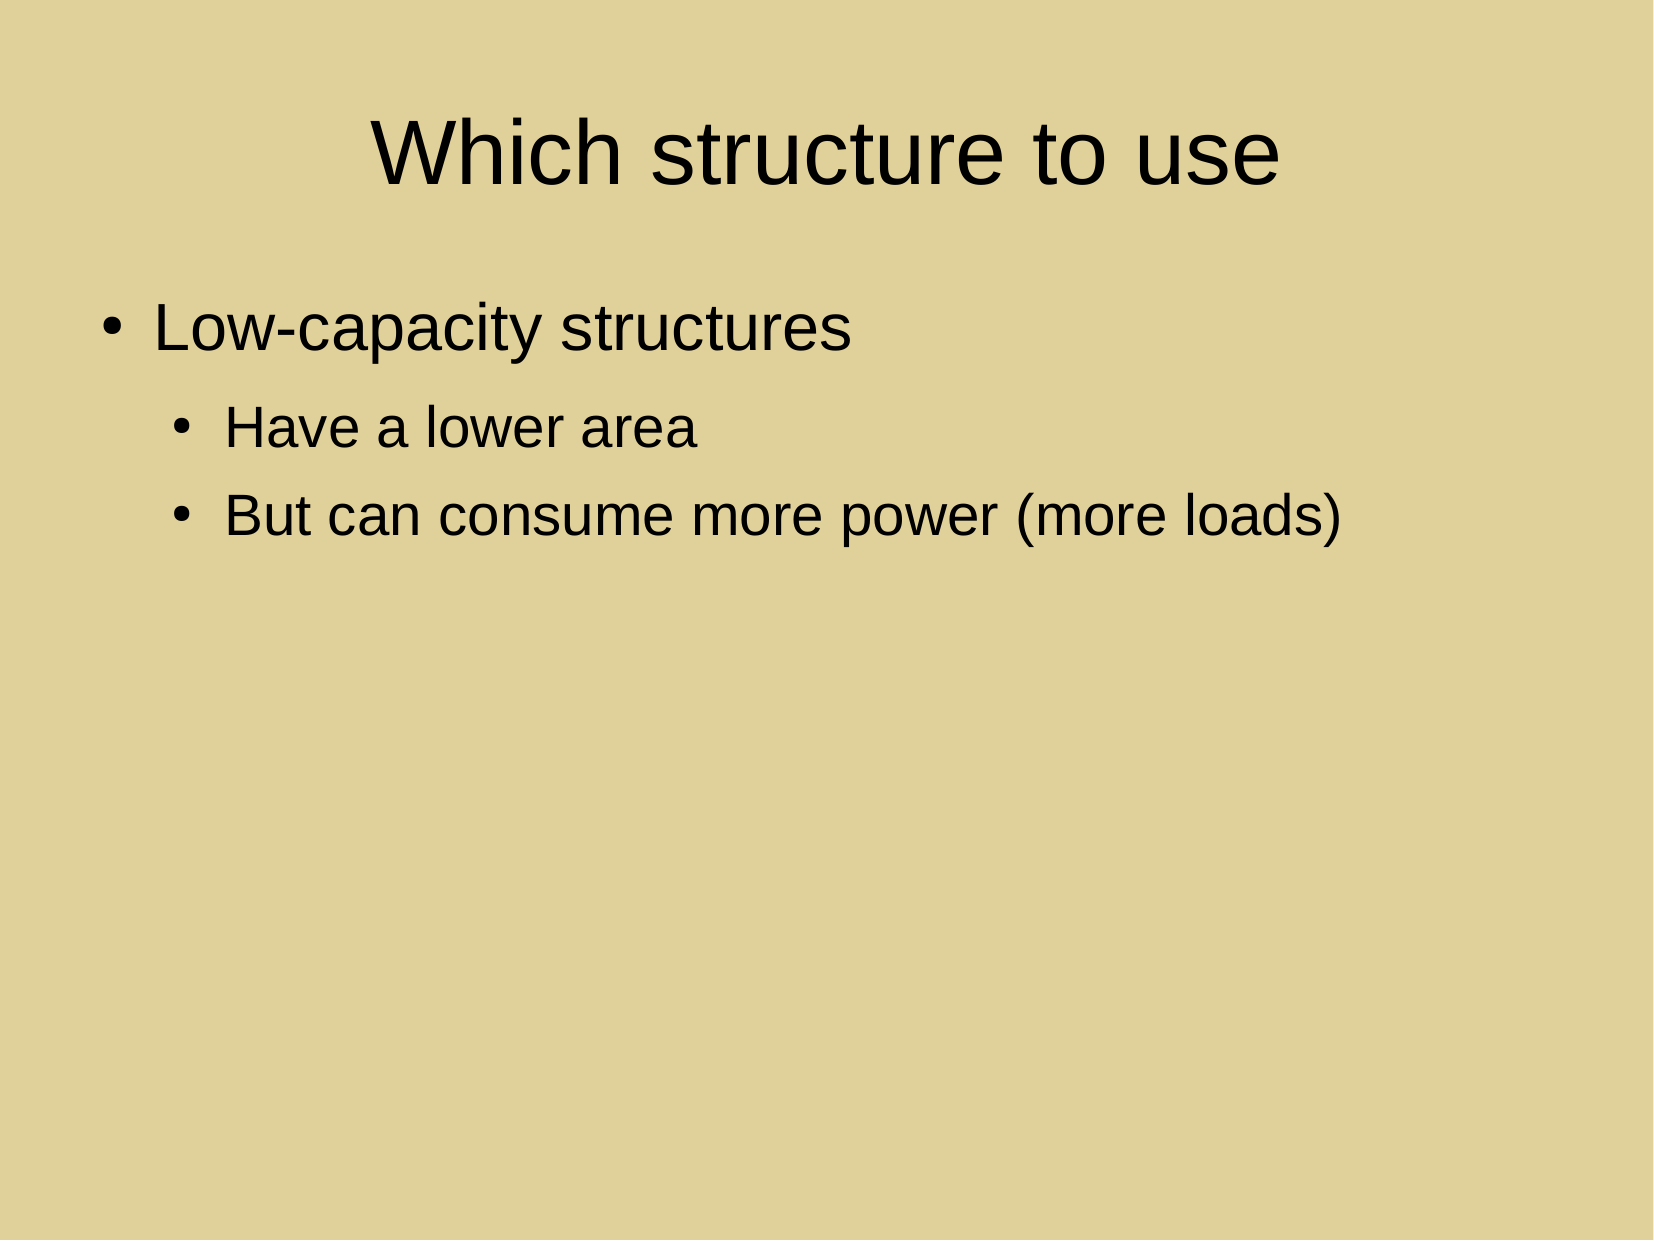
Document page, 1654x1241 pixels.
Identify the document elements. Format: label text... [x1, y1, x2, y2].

list Low-capacity structures Have a lower area But can consume more power (more loads) [82, 290, 1571, 1109]
title Which structure to use [82, 49, 1571, 257]
